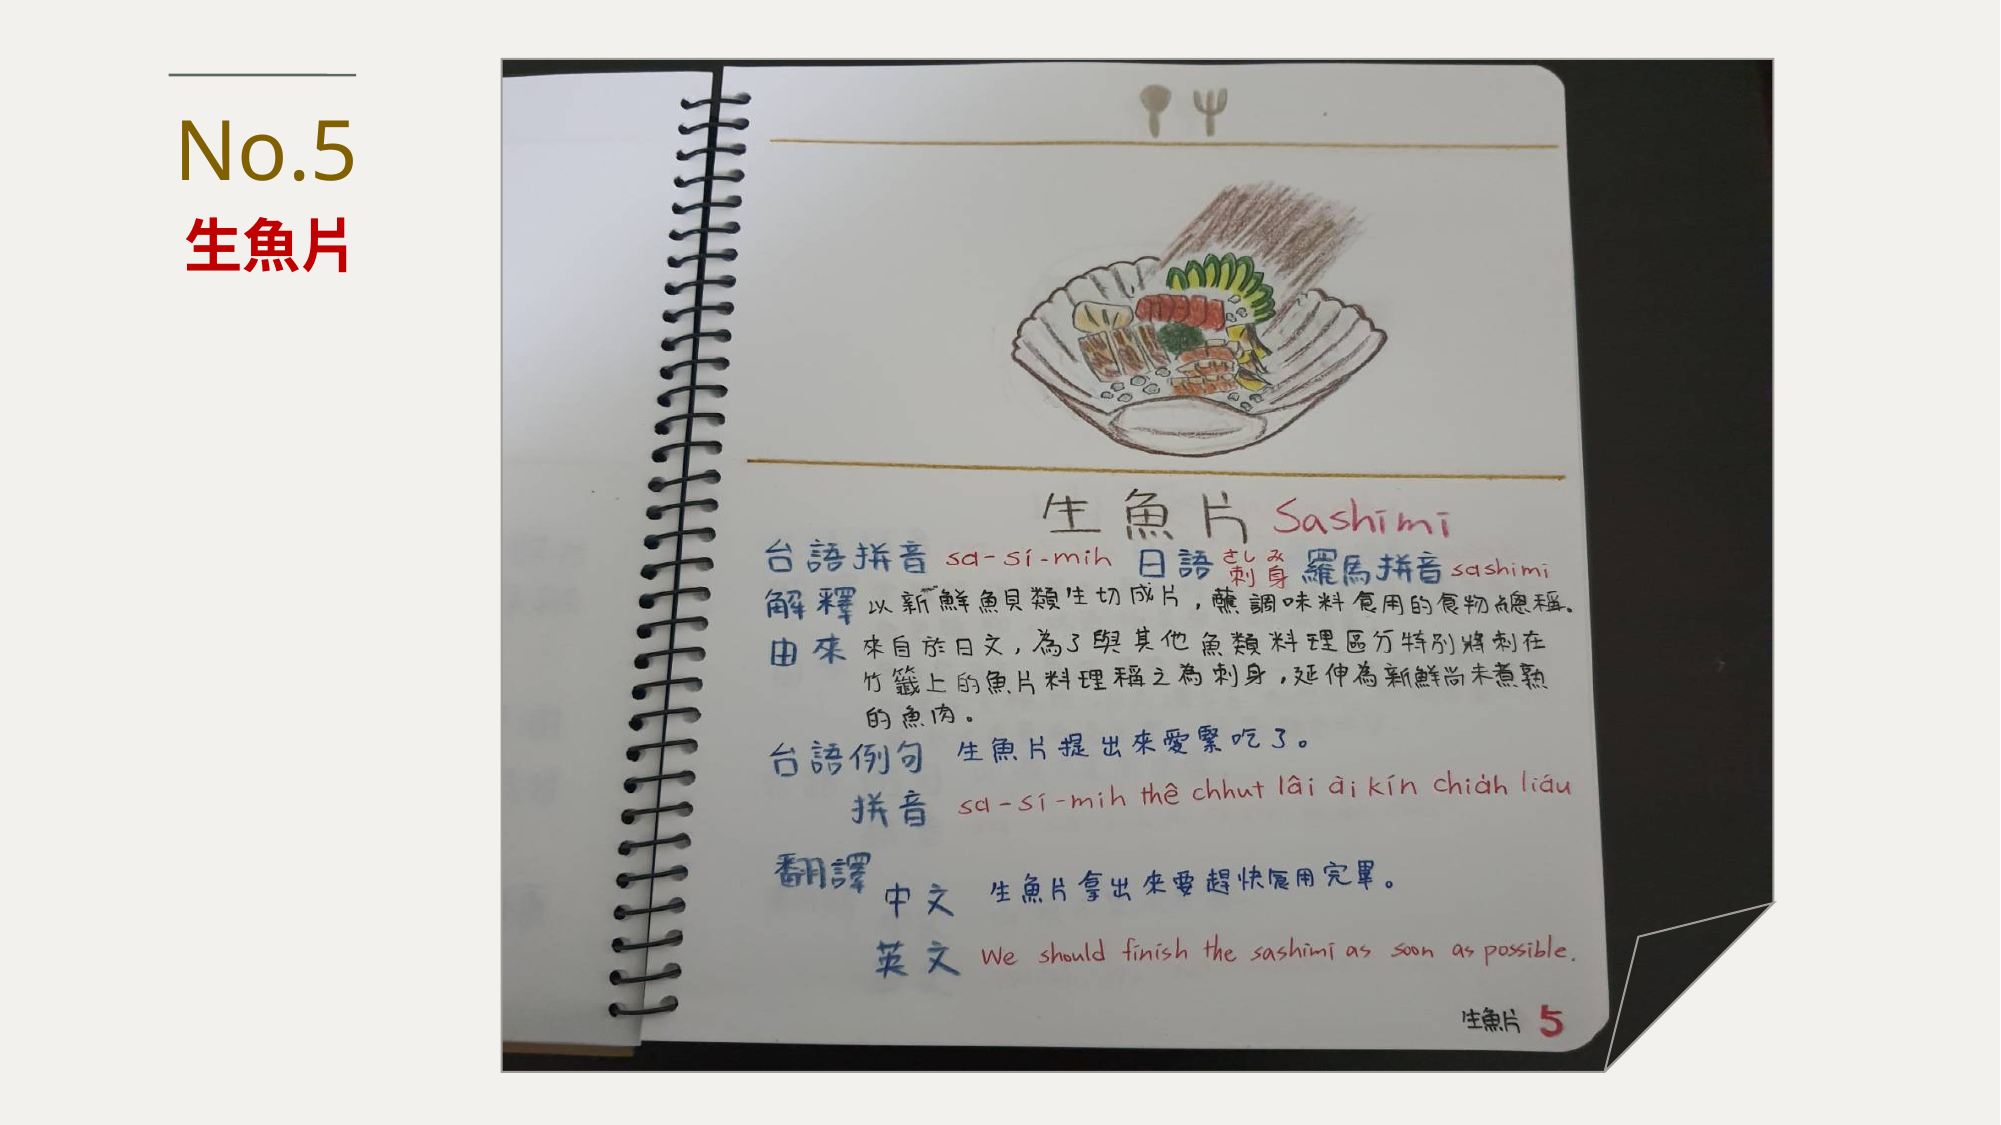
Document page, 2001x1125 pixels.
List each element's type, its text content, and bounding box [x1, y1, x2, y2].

text_box [501, 58, 1774, 1072]
text_box 生魚片 [169, 202, 399, 287]
text_box No.5 [159, 90, 501, 205]
